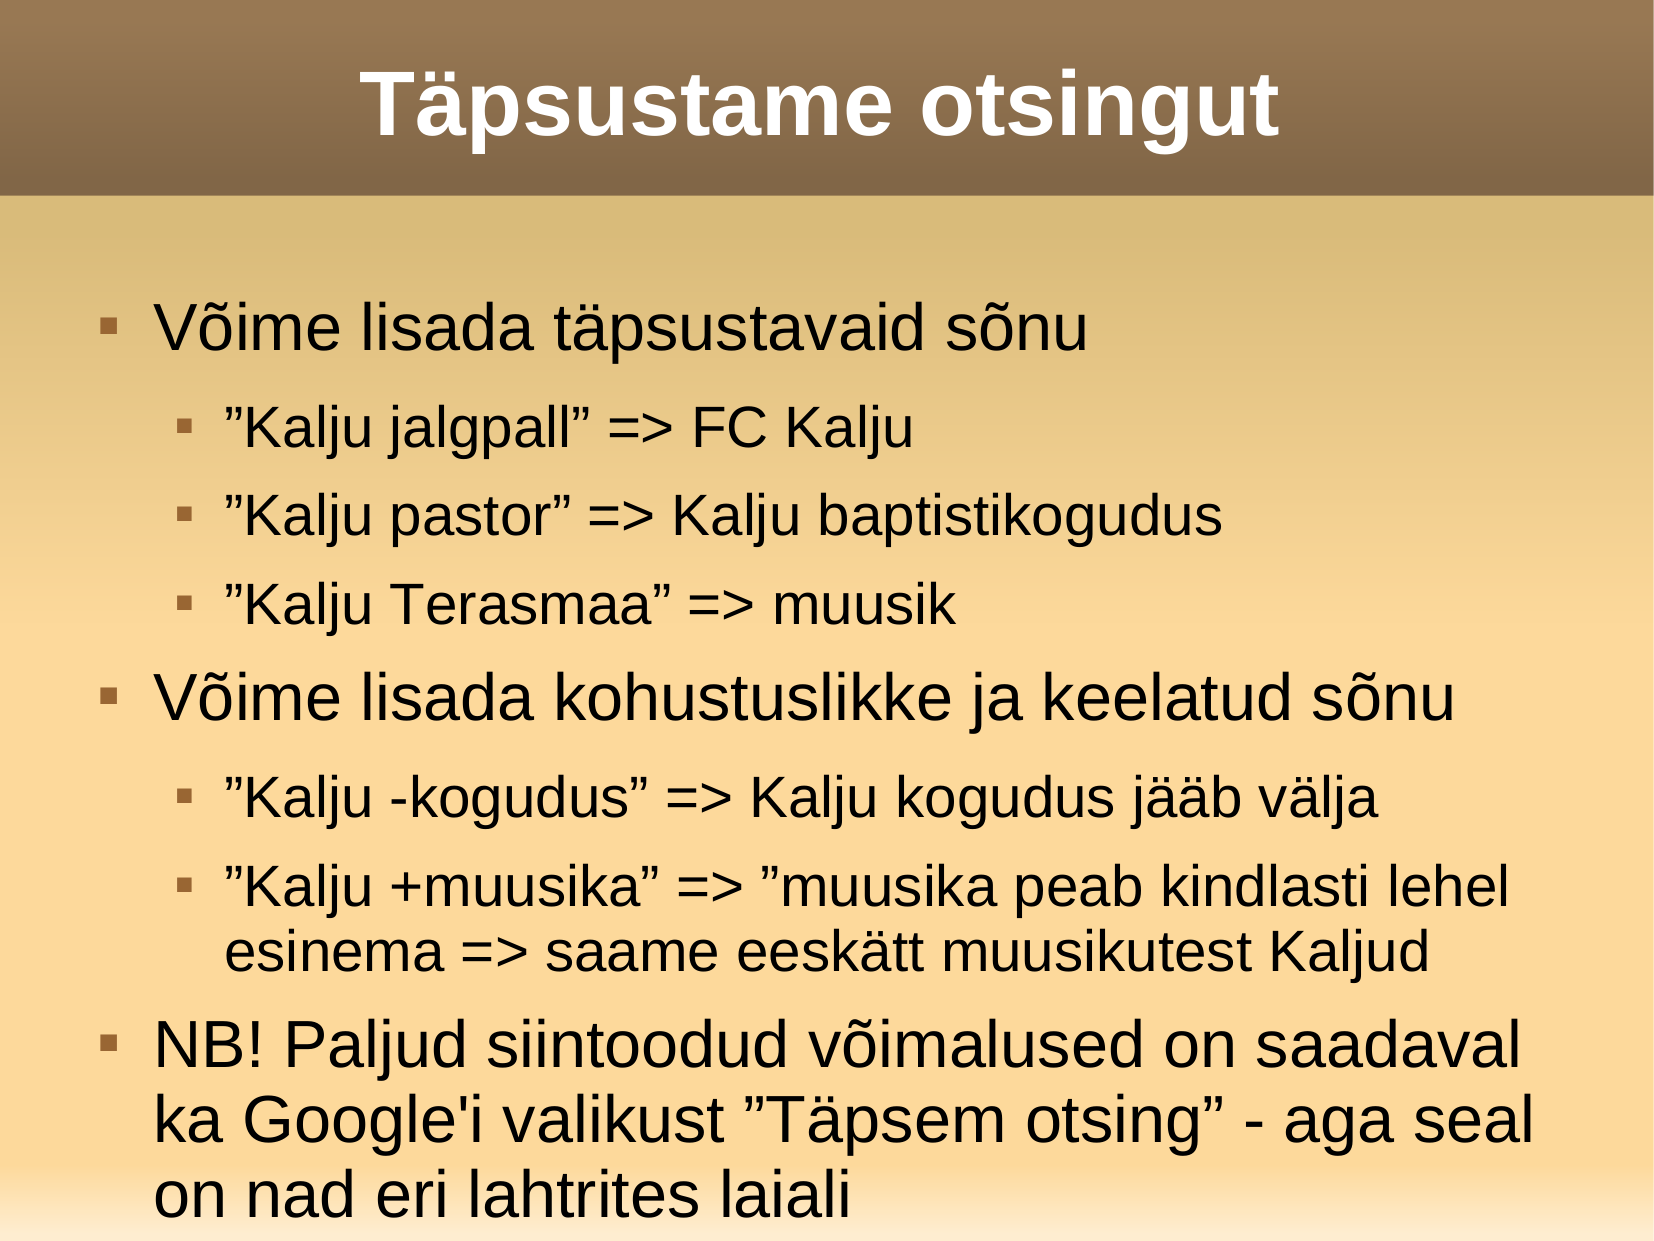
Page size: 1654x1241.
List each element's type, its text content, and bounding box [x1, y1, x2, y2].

title Täpsustame otsingut [76, 7, 1565, 200]
picture [0, 0, 1654, 1241]
list Võime lisada täpsustavaid sõnu ”Kalju jalgpall” => FC Kalju ”Kalju pastor” => Kalju baptistikogudus ”Kalju Terasmaa” => muusik Võime lisada kohustuslikke ja keelatud sõnu ”Kalju -kogudus” => Kalju kogudus jääb välja ”Kalju +muusika” => ”muusika peab kindlasti lehel esinema => saame eeskätt muusikutest Kaljud NB! Paljud siintoodud võimalused on saadaval ka Google'i valikust ”Täpsem otsing” - aga seal on nad eri lahtrites laiali [82, 290, 1571, 1232]
